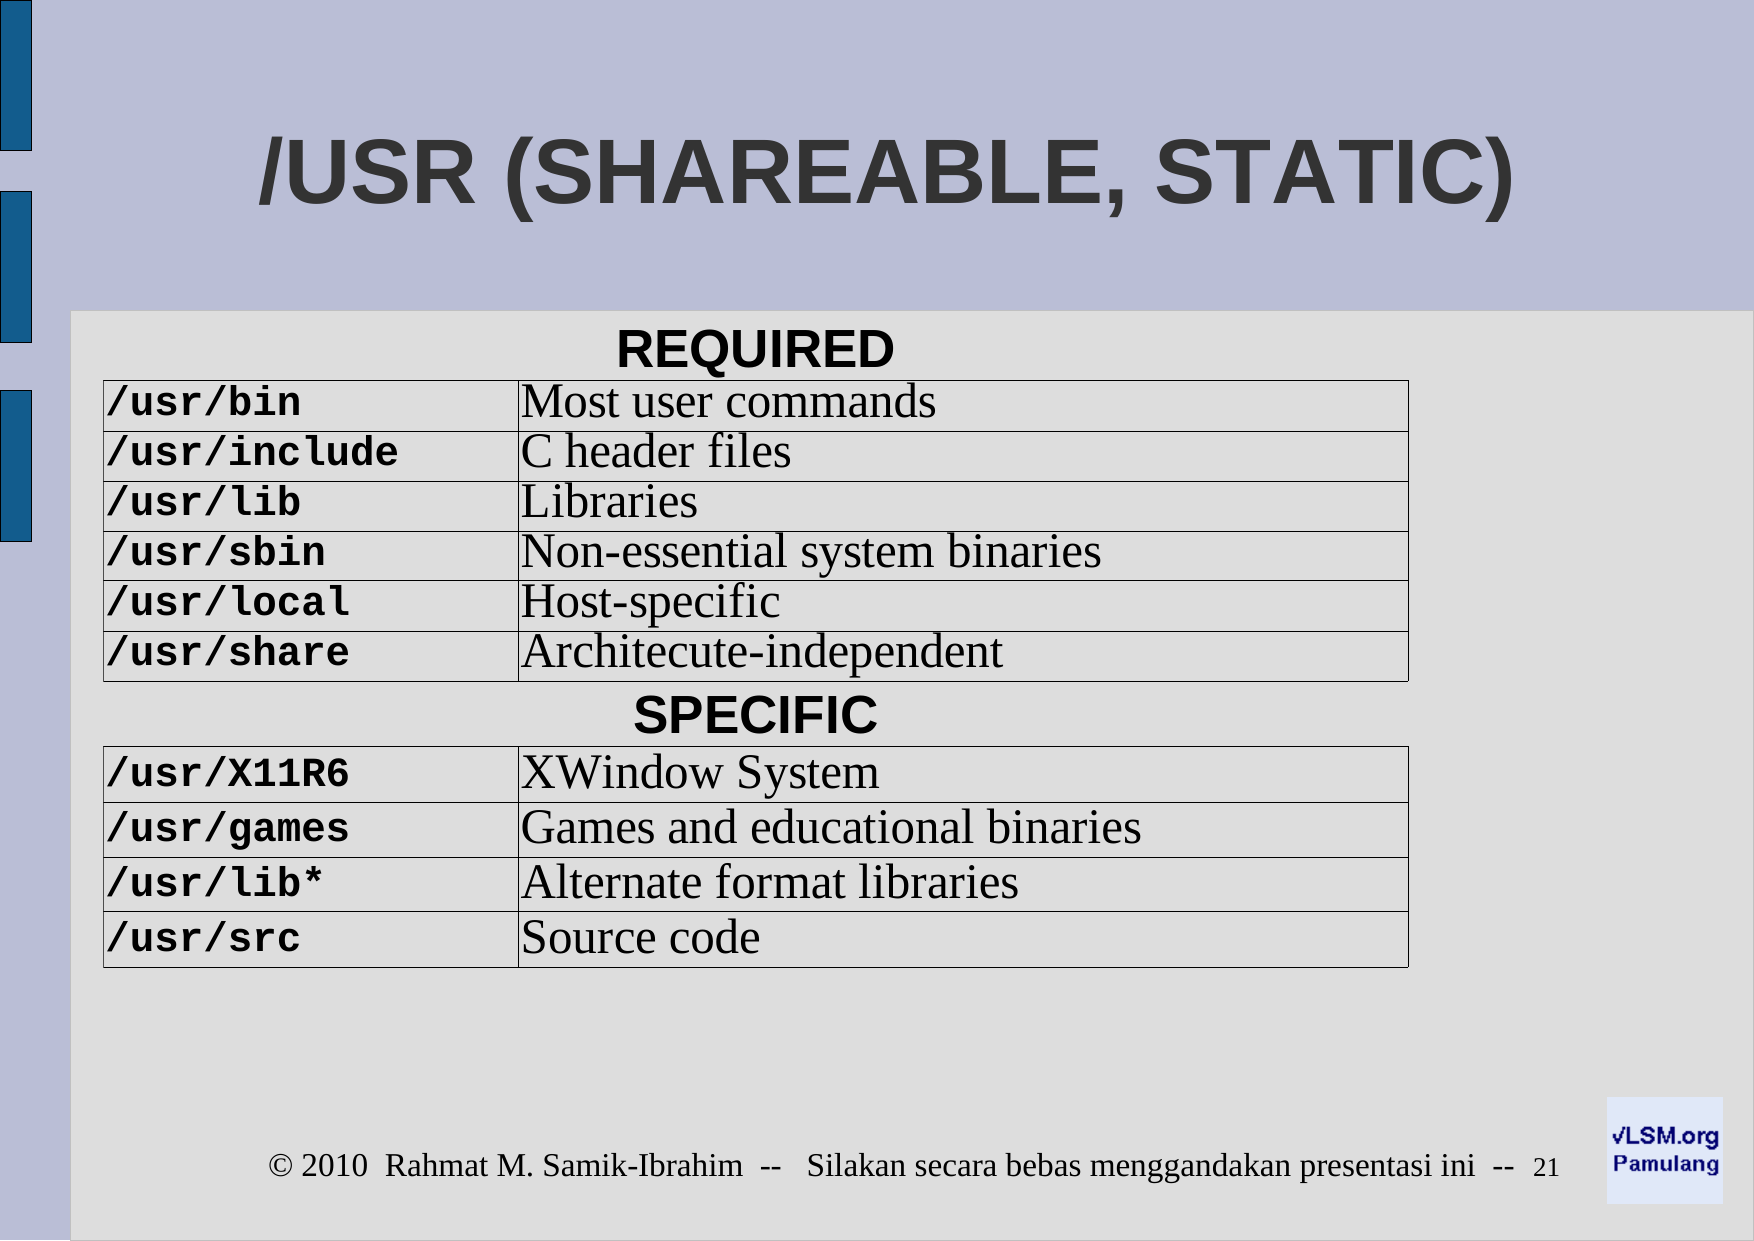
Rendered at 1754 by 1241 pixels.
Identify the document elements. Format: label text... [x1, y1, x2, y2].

chart [103, 314, 1754, 1022]
picture [1607, 1097, 1723, 1204]
title /USR (SHAREABLE, STATIC) [77, 99, 1700, 244]
